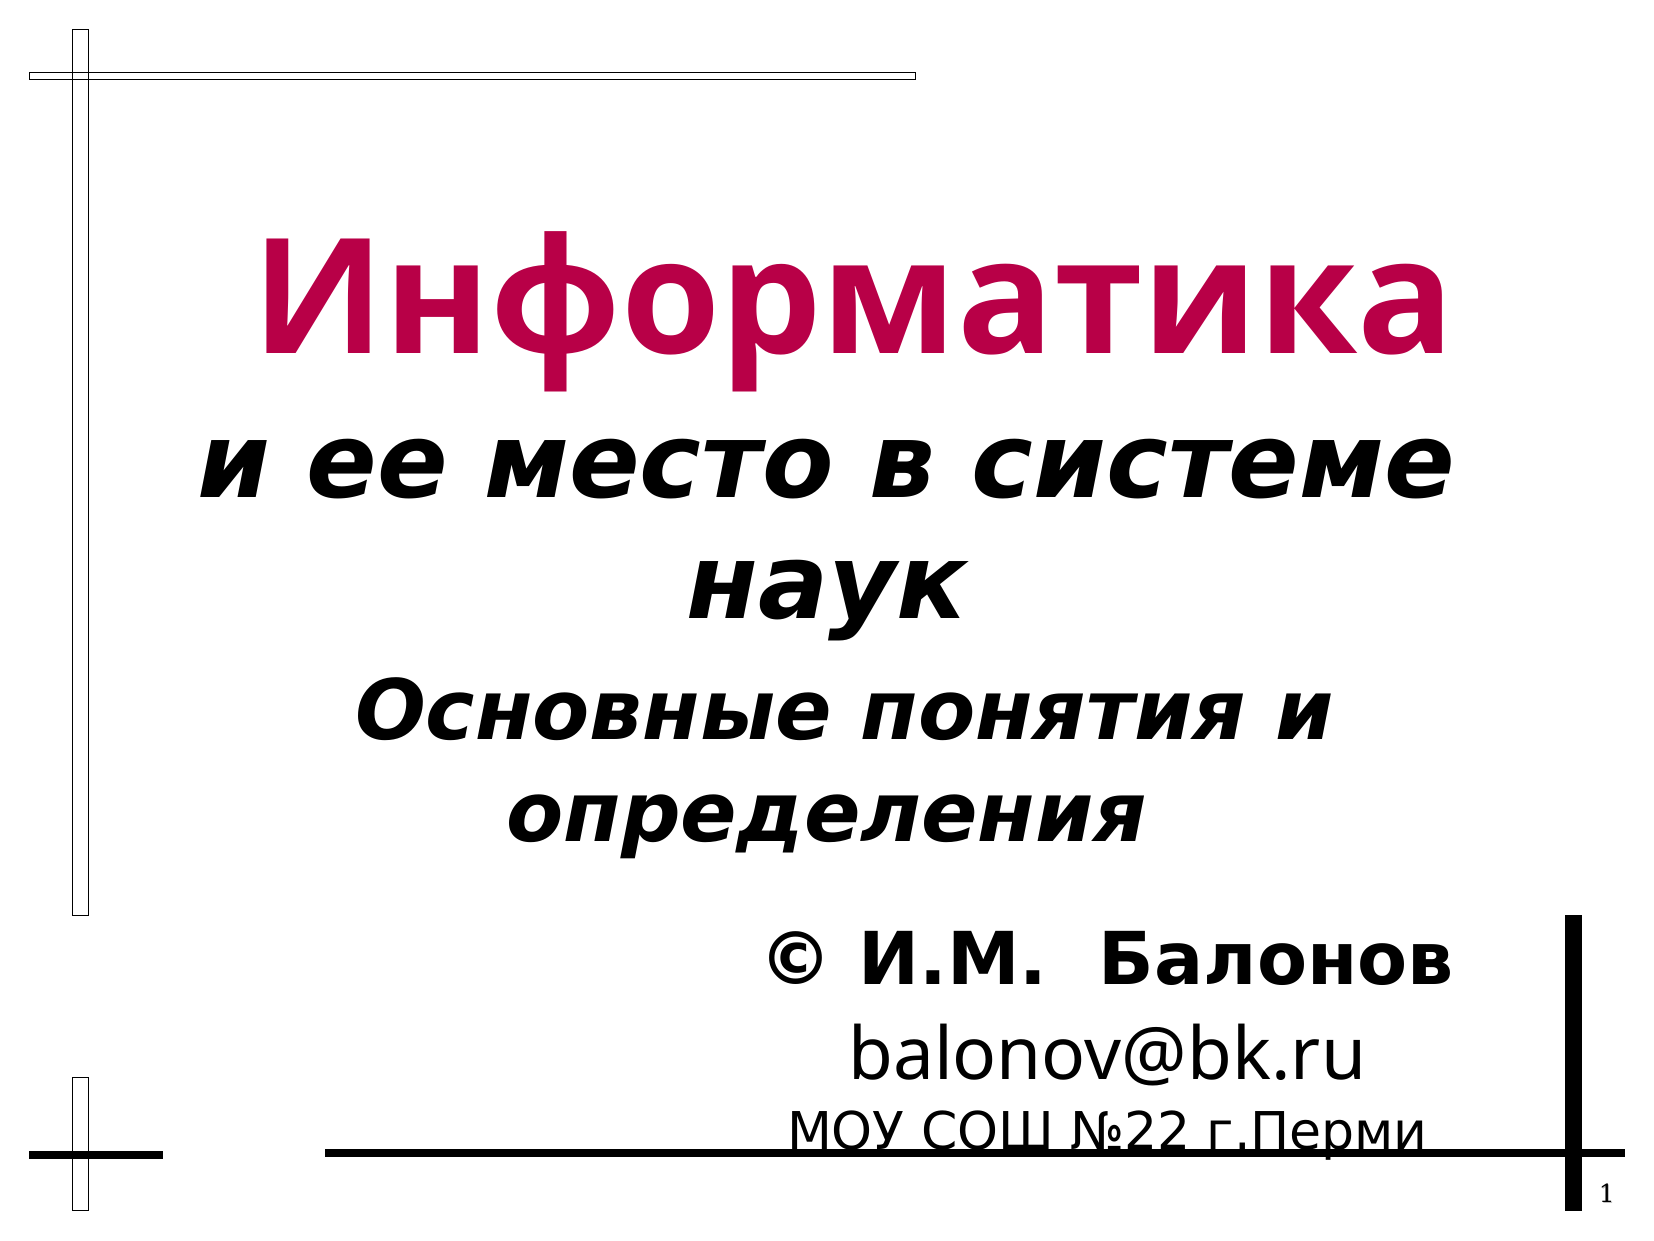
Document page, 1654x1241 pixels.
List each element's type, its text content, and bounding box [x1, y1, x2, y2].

text_box Информатика и ее место в системе наук Основные понятия и определения [88, 53, 1565, 837]
text_box © И.М. Балонов balonov@bk.ru МОУ СОШ №22 г.Перми [620, 909, 1595, 1155]
